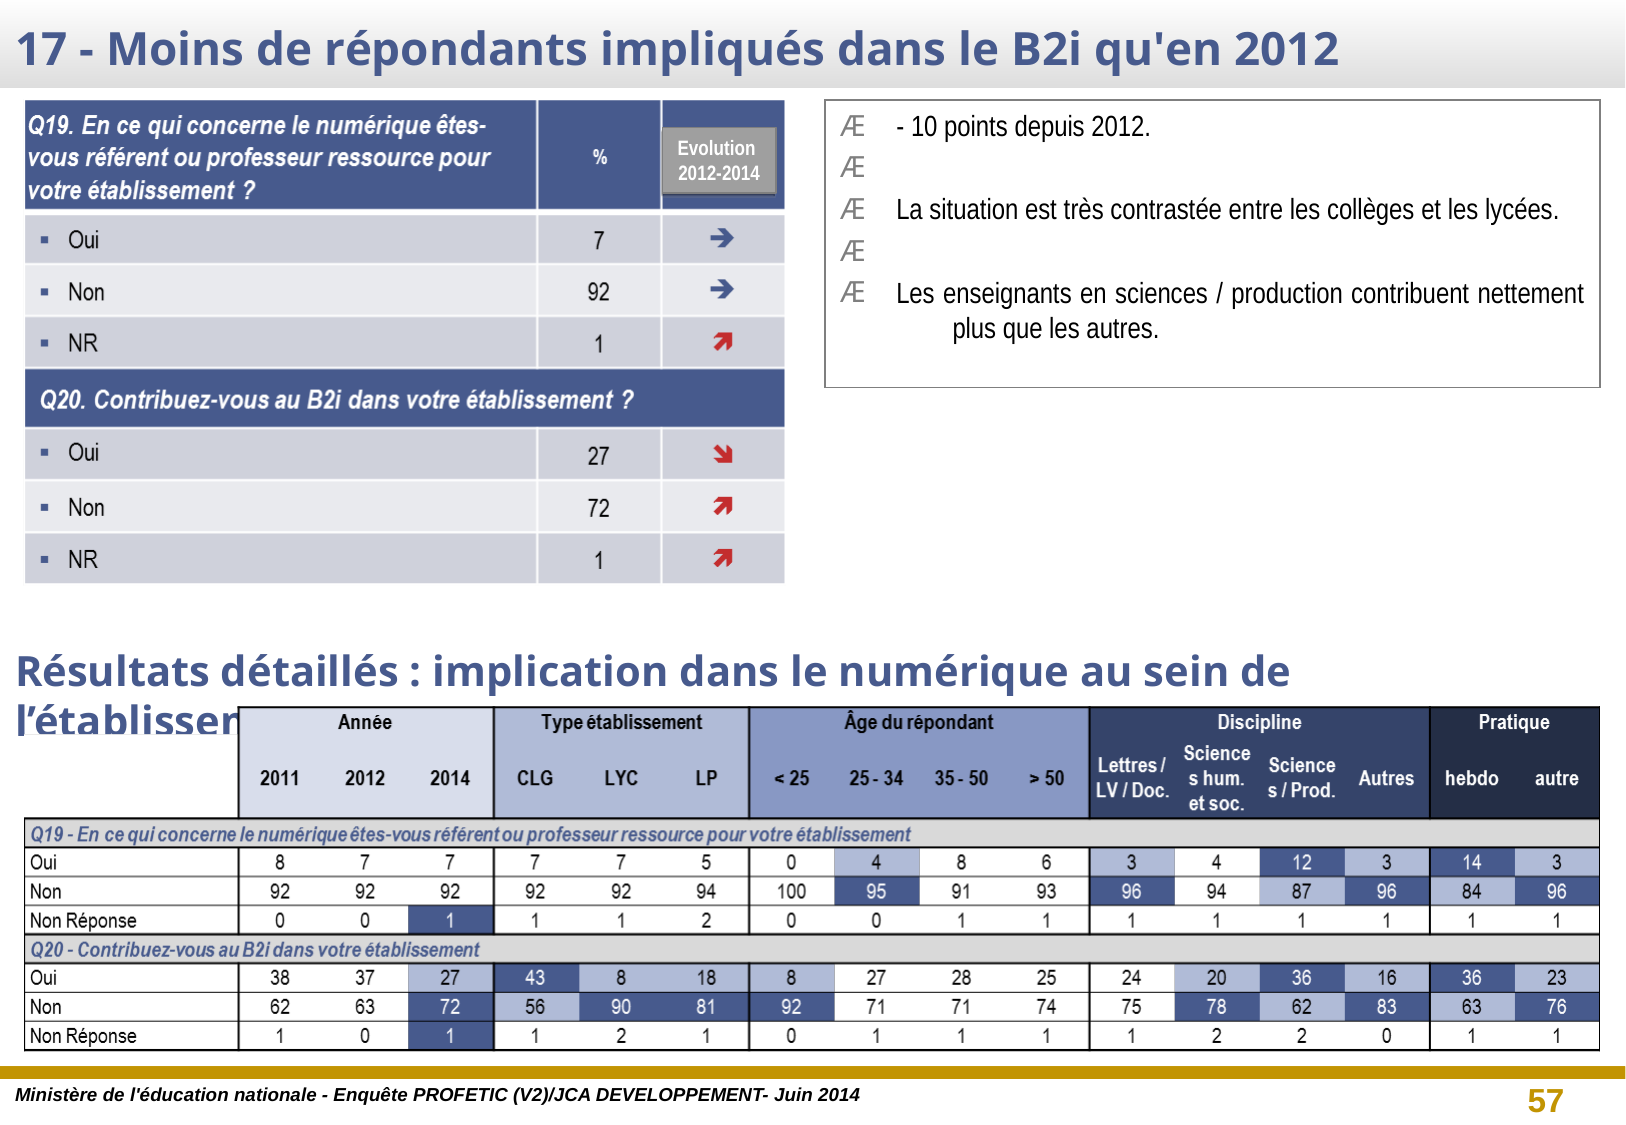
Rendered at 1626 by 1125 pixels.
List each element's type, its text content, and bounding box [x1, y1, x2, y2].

picture [10, 99, 786, 589]
title 17 - Moins de répondants impliqués dans le B2i qu'en 2012 [0, 0, 1625, 88]
list - 10 points depuis 2012. La situation est très contrastée entre les collèges et les lycées. Les enseignants en sciences / production contribuent nettement plus que les autres. [825, 99, 1600, 388]
text_box Résultats détaillés : implication dans le numérique au sein de l’établissement [0, 637, 1576, 704]
picture [24, 702, 1600, 1061]
text_box 57 [1512, 1071, 1625, 1125]
text_box Ministère de l'éducation nationale - Enquête PROFETIC (V2)/JCA DEVELOPPEMENT- Juin 2014 [0, 1074, 1501, 1125]
text_box Evolution 2012-2014 [662, 127, 776, 193]
